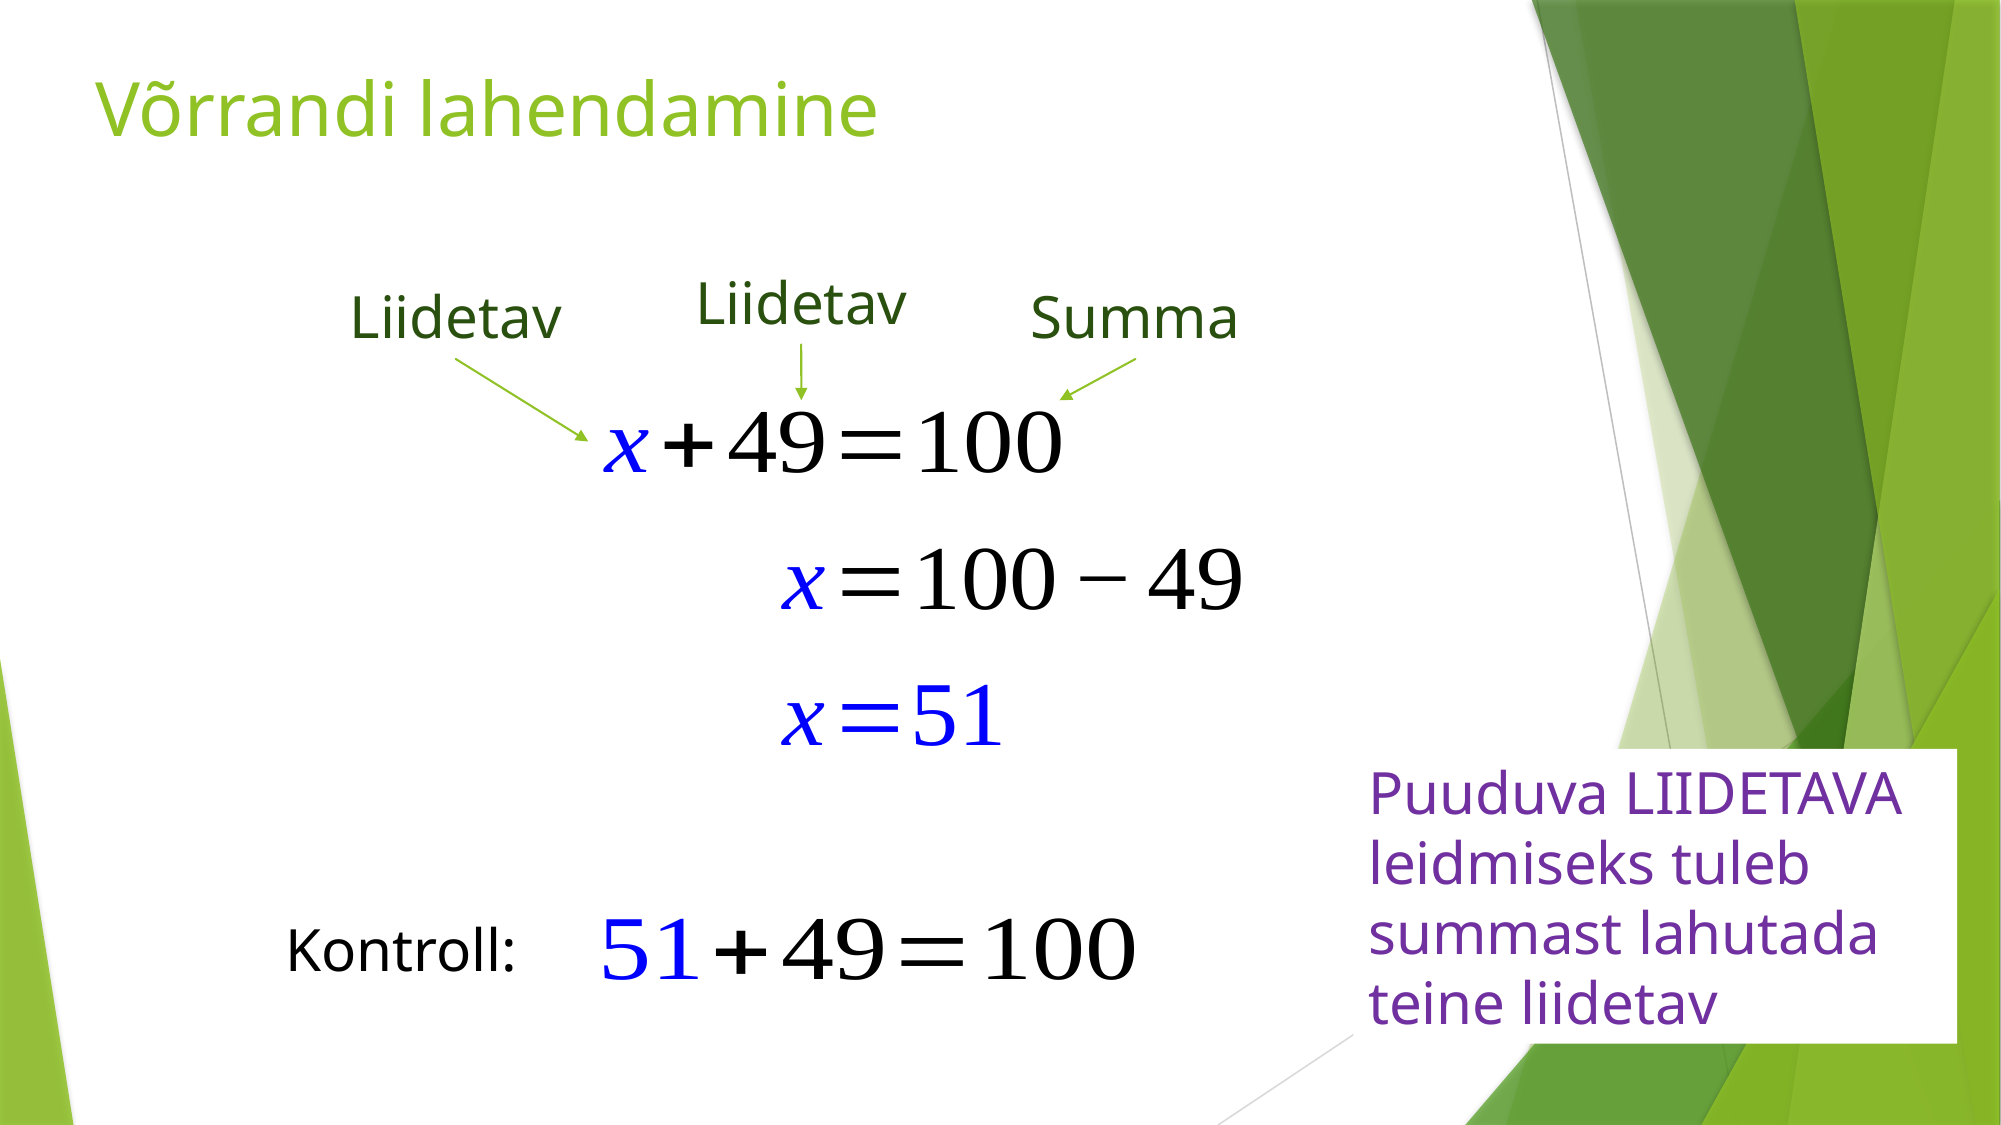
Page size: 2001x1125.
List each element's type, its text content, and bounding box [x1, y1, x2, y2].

chart [766, 664, 1016, 766]
title Võrrandi lahendamine [80, 53, 1489, 195]
chart [588, 897, 1152, 999]
text_box Kontroll: [270, 905, 533, 991]
chart [588, 391, 1077, 492]
text_box Liidetav [680, 258, 923, 344]
text_box Puuduva LIIDETAVA leidmiseks tuleb summast lahutada teine liidetav [1353, 748, 1958, 1044]
chart [766, 527, 1256, 629]
text_box Summa [1015, 273, 1256, 358]
text_box Liidetav [334, 273, 577, 358]
